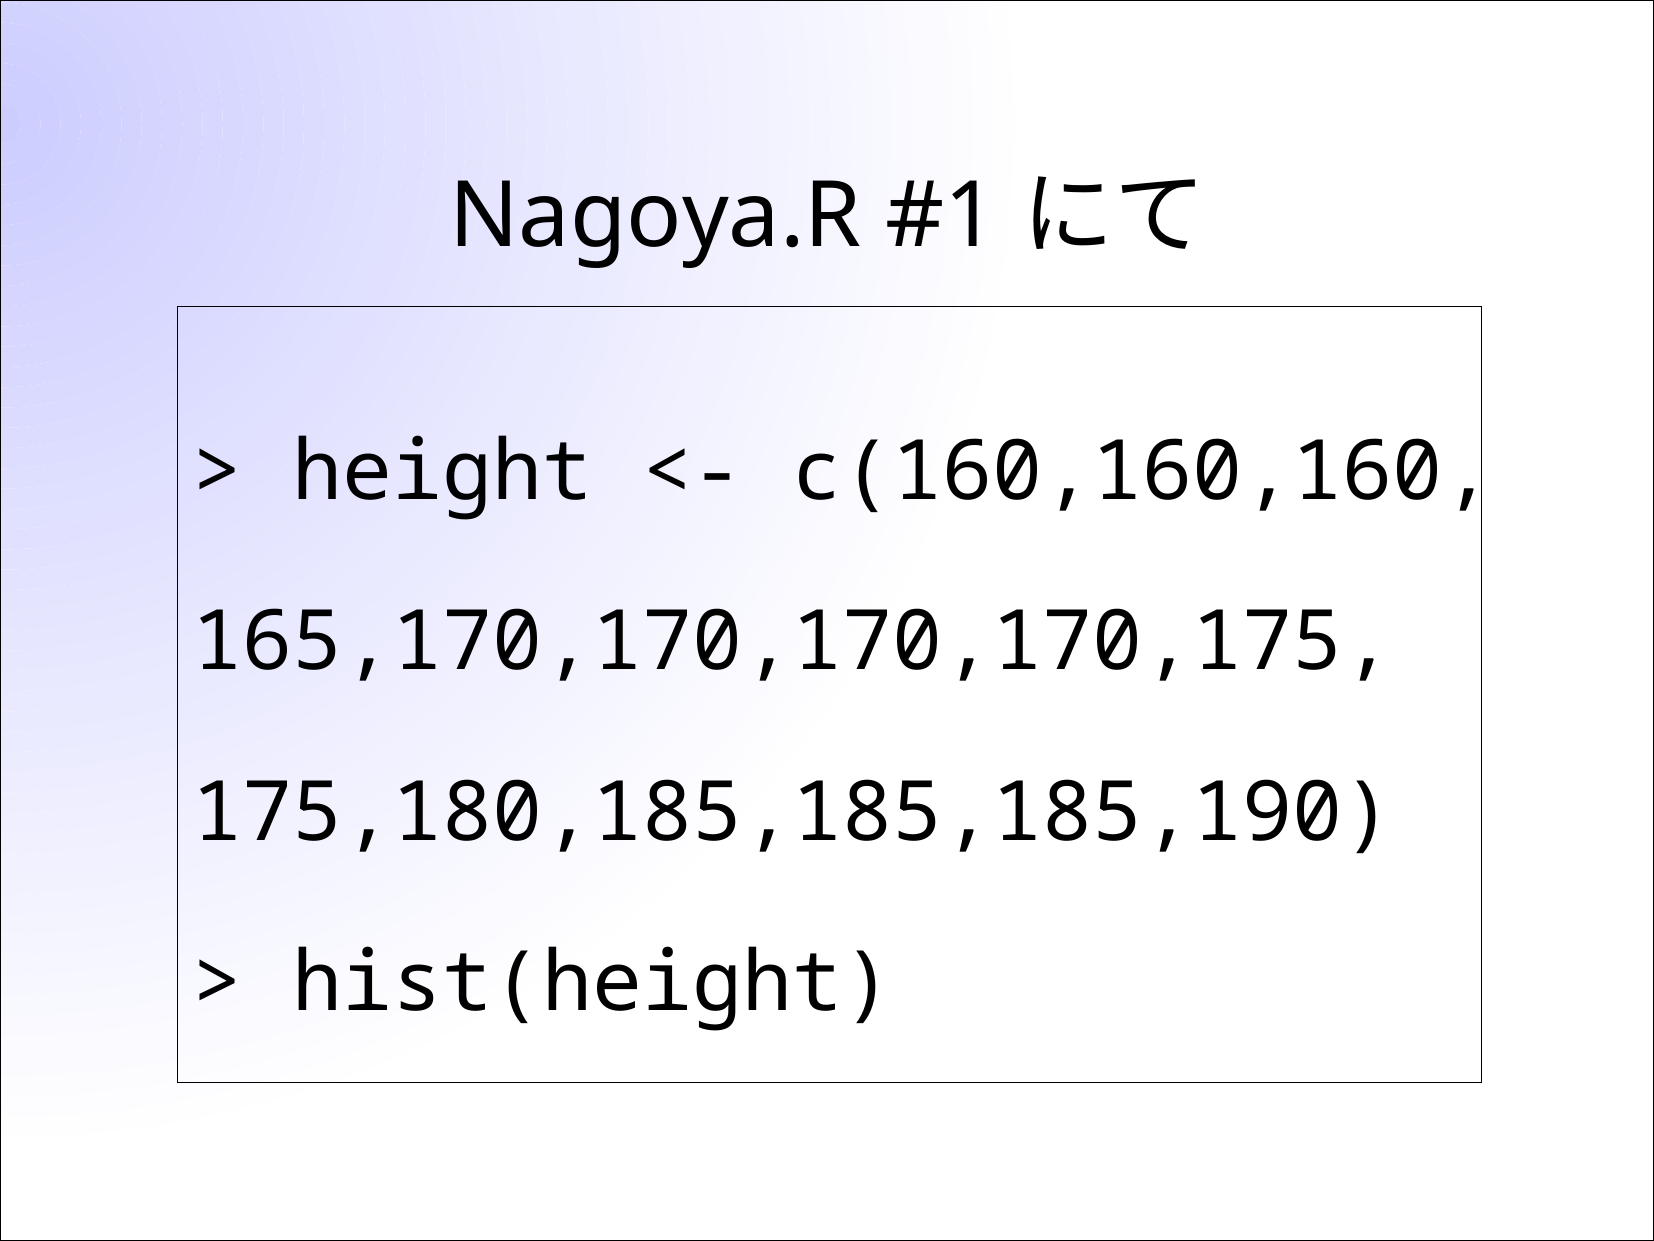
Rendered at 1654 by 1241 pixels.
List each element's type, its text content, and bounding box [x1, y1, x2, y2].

title Nagoya.R #1にて [121, 102, 1534, 311]
text_box > height <- c(160,160,160, 165,170,170,170,170,175, 175,180,185,185,185,190) > hist(height) [177, 306, 1482, 1083]
